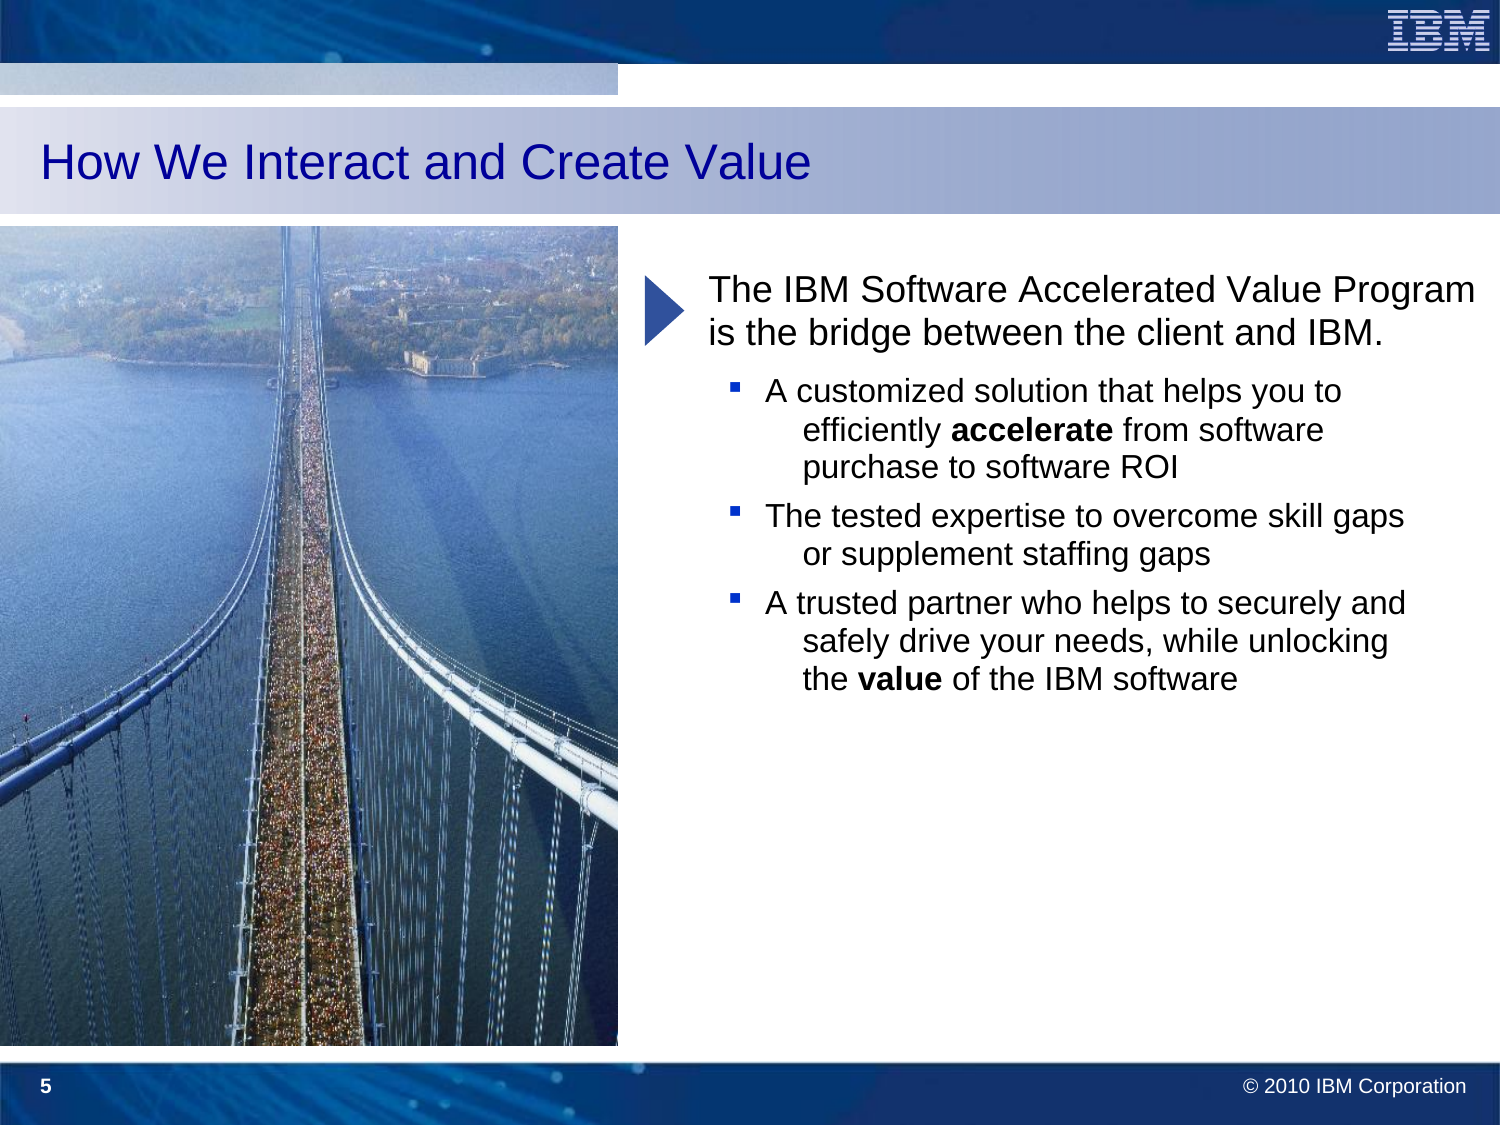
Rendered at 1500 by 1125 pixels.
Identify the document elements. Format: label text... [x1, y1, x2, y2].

text_box [644, 275, 685, 346]
picture [1388, 10, 1491, 51]
text_box [0, 95, 1500, 226]
list A customized solution that helps you to efficiently accelerate from software purchase to software ROI The tested expertise to overcome skill gaps or supplement staffing gaps A trusted partner who helps to securely and safely drive your needs, while unlocking the value of the IBM software [712, 366, 1445, 938]
text_box The IBM Software Accelerated Value Program is the bridge between the client and IBM. [693, 259, 1495, 366]
picture [0, 63, 618, 95]
picture [0, 226, 618, 1046]
title How We Interact and Create Value [25, 128, 1378, 211]
